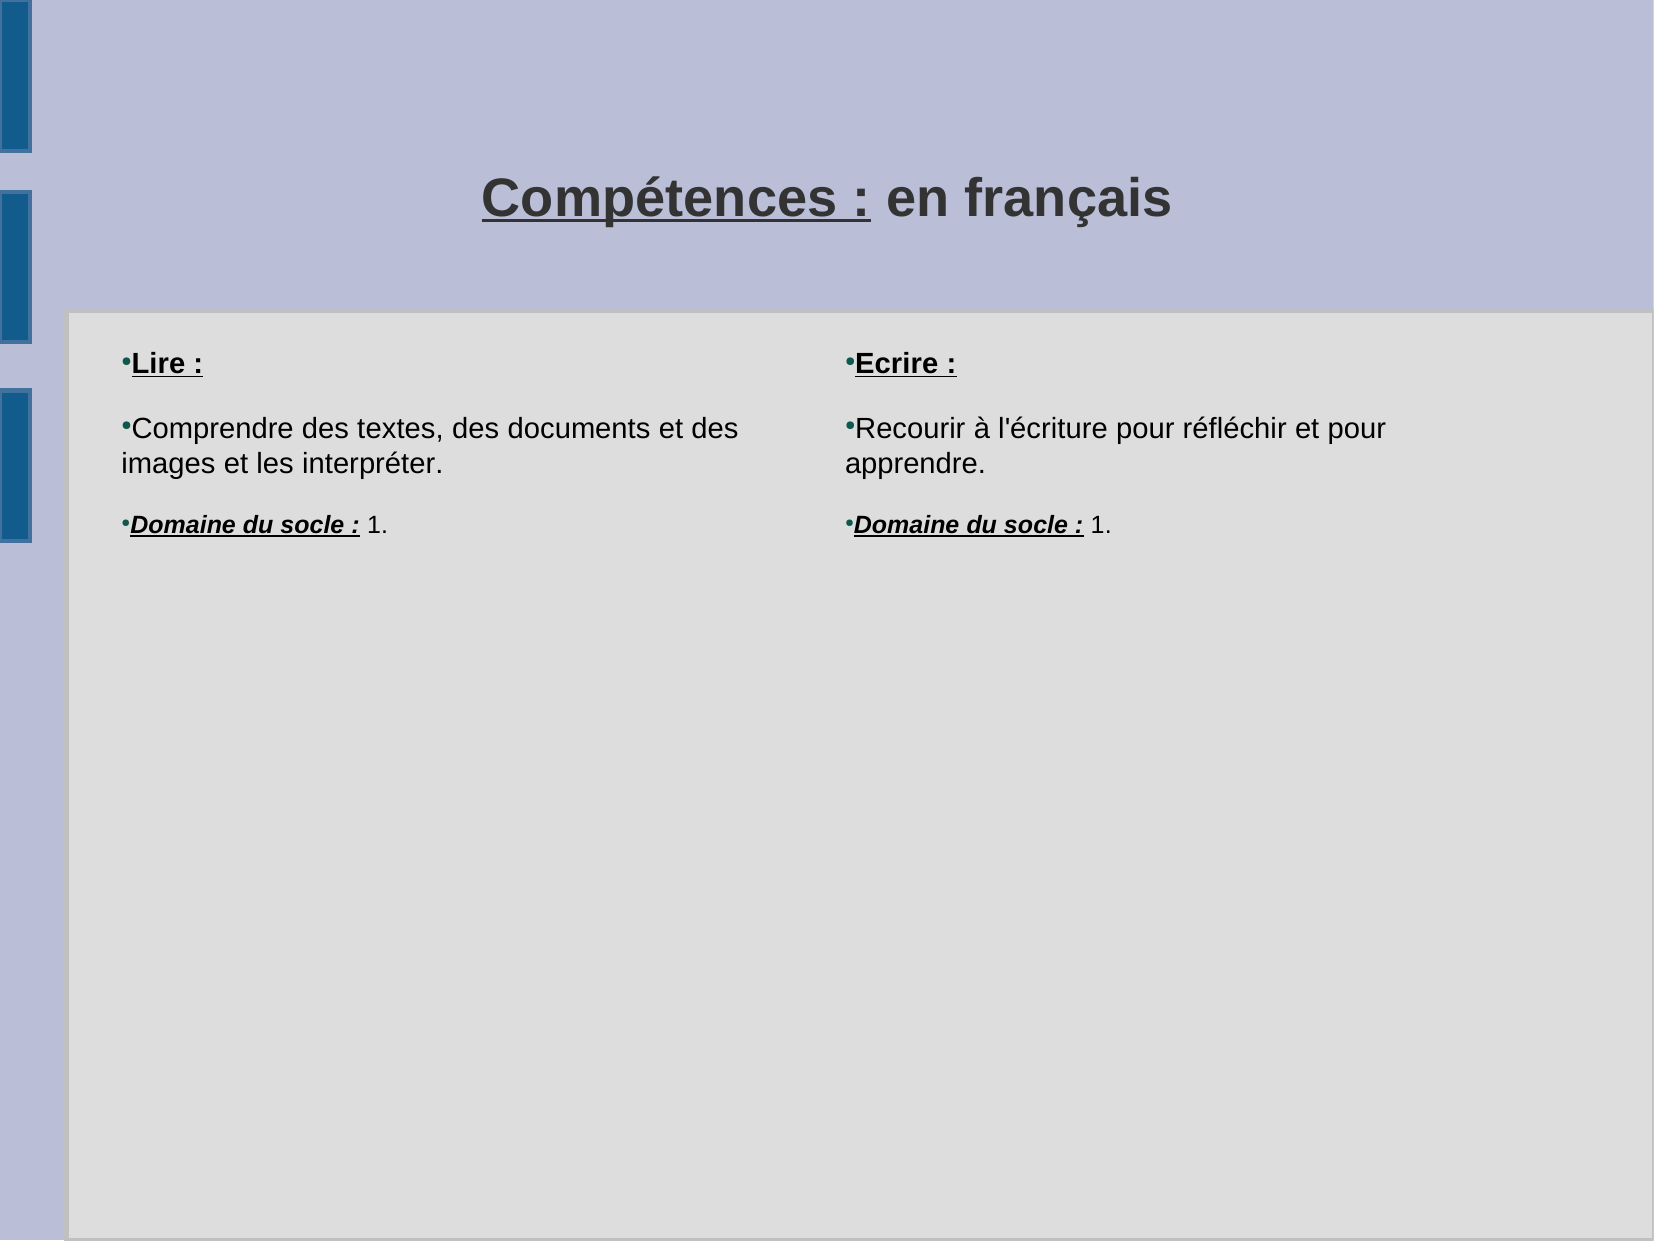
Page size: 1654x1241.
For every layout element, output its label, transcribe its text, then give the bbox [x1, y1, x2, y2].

title Compétences : en français [121, 91, 1534, 299]
list Lire : Comprendre des textes, des documents et des images et les interpréter. Domaine du socle : 1. [121, 344, 811, 1127]
list Ecrire : Recourir à l'écriture pour réfléchir et pour apprendre. Domaine du socle : 1. [845, 344, 1535, 1127]
